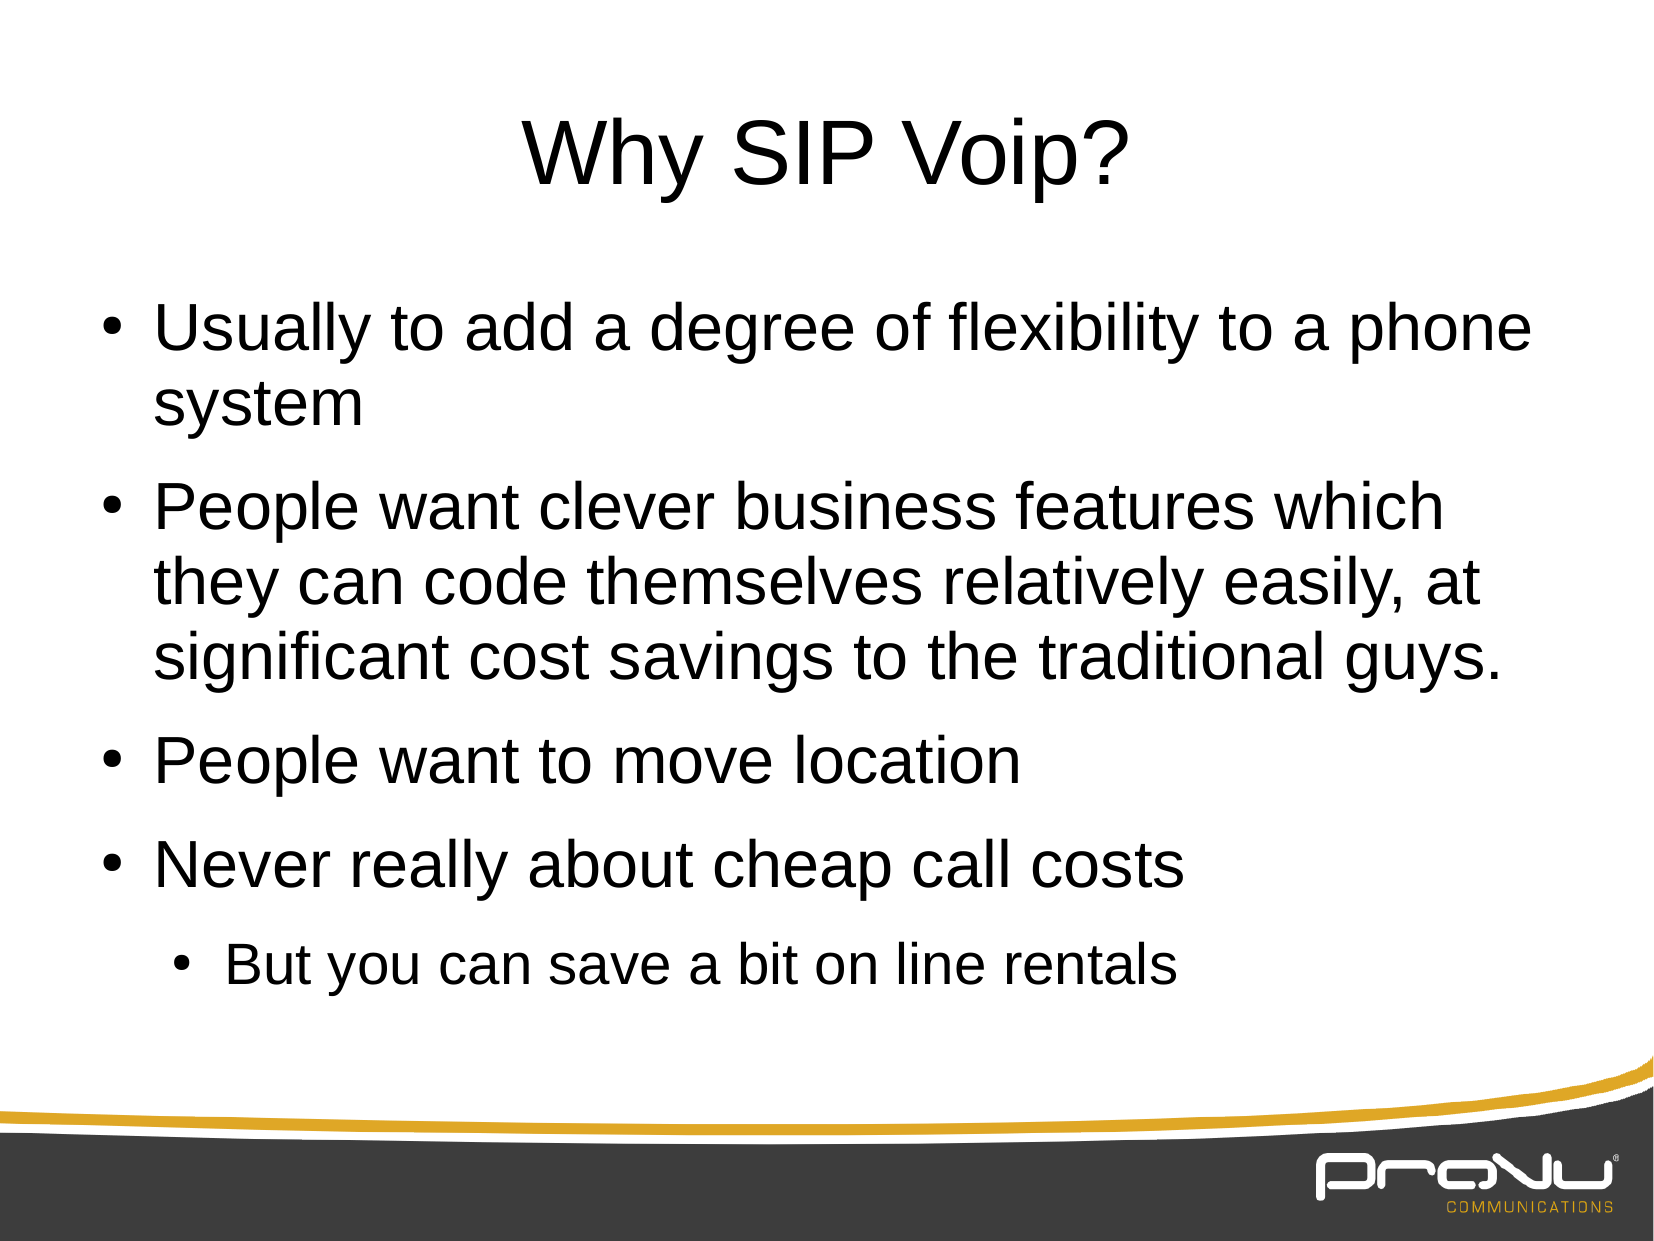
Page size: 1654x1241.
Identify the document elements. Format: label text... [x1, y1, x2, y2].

title Why SIP Voip? [82, 49, 1571, 257]
picture [0, 1039, 1654, 1241]
list Usually to add a degree of flexibility to a phone system People want clever business features which they can code themselves relatively easily, at significant cost savings to the traditional guys. People want to move location Never really about cheap call costs But you can save a bit on line rentals [82, 290, 1538, 1193]
